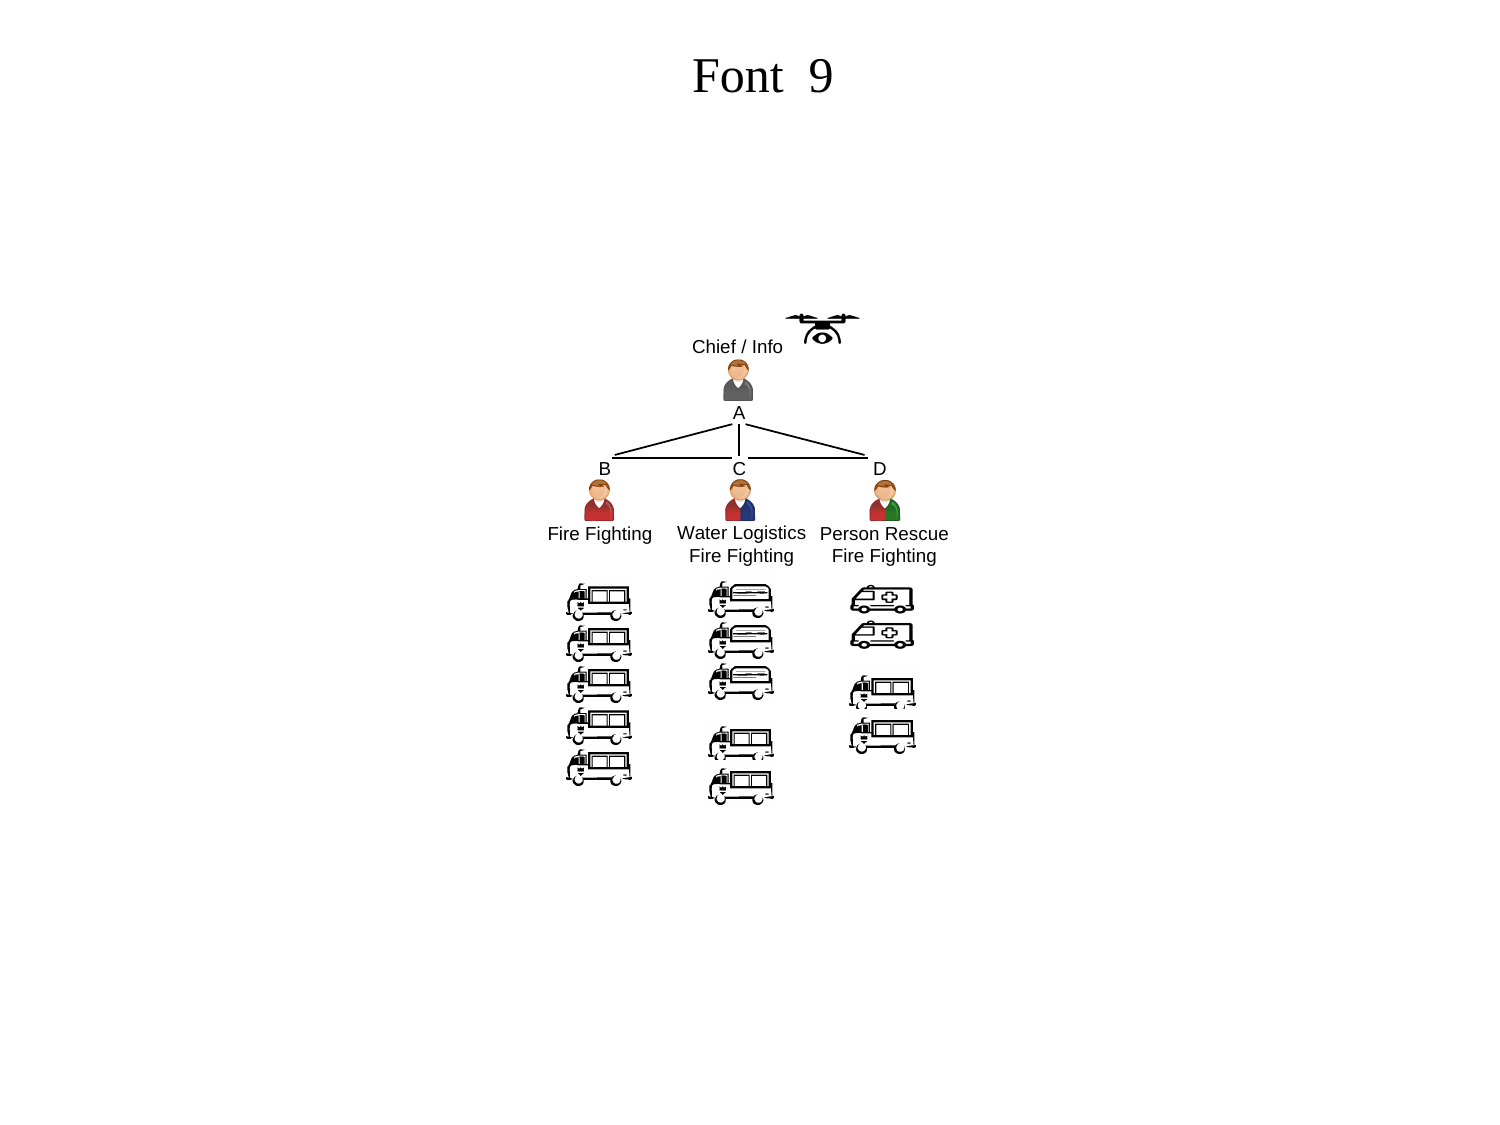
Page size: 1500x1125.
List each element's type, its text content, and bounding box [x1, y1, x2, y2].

picture [708, 718, 774, 805]
picture [716, 478, 764, 527]
text_box Fire Fighting [532, 513, 662, 552]
text_box Chief / Info [677, 326, 781, 365]
picture [714, 358, 762, 407]
picture [860, 479, 909, 513]
picture [566, 575, 632, 786]
picture [849, 667, 916, 754]
text_box A [718, 393, 761, 432]
text_box Font 9 [677, 35, 849, 111]
text_box Water Logistics Fire Fighting [662, 513, 805, 575]
text_box D [858, 448, 902, 487]
picture [708, 573, 774, 700]
picture [849, 582, 915, 616]
text_box B [583, 448, 626, 487]
text_box C [717, 448, 762, 487]
picture [849, 618, 915, 651]
picture [781, 289, 864, 373]
picture [575, 478, 623, 513]
text_box Person Rescue Fire Fighting [805, 513, 964, 575]
